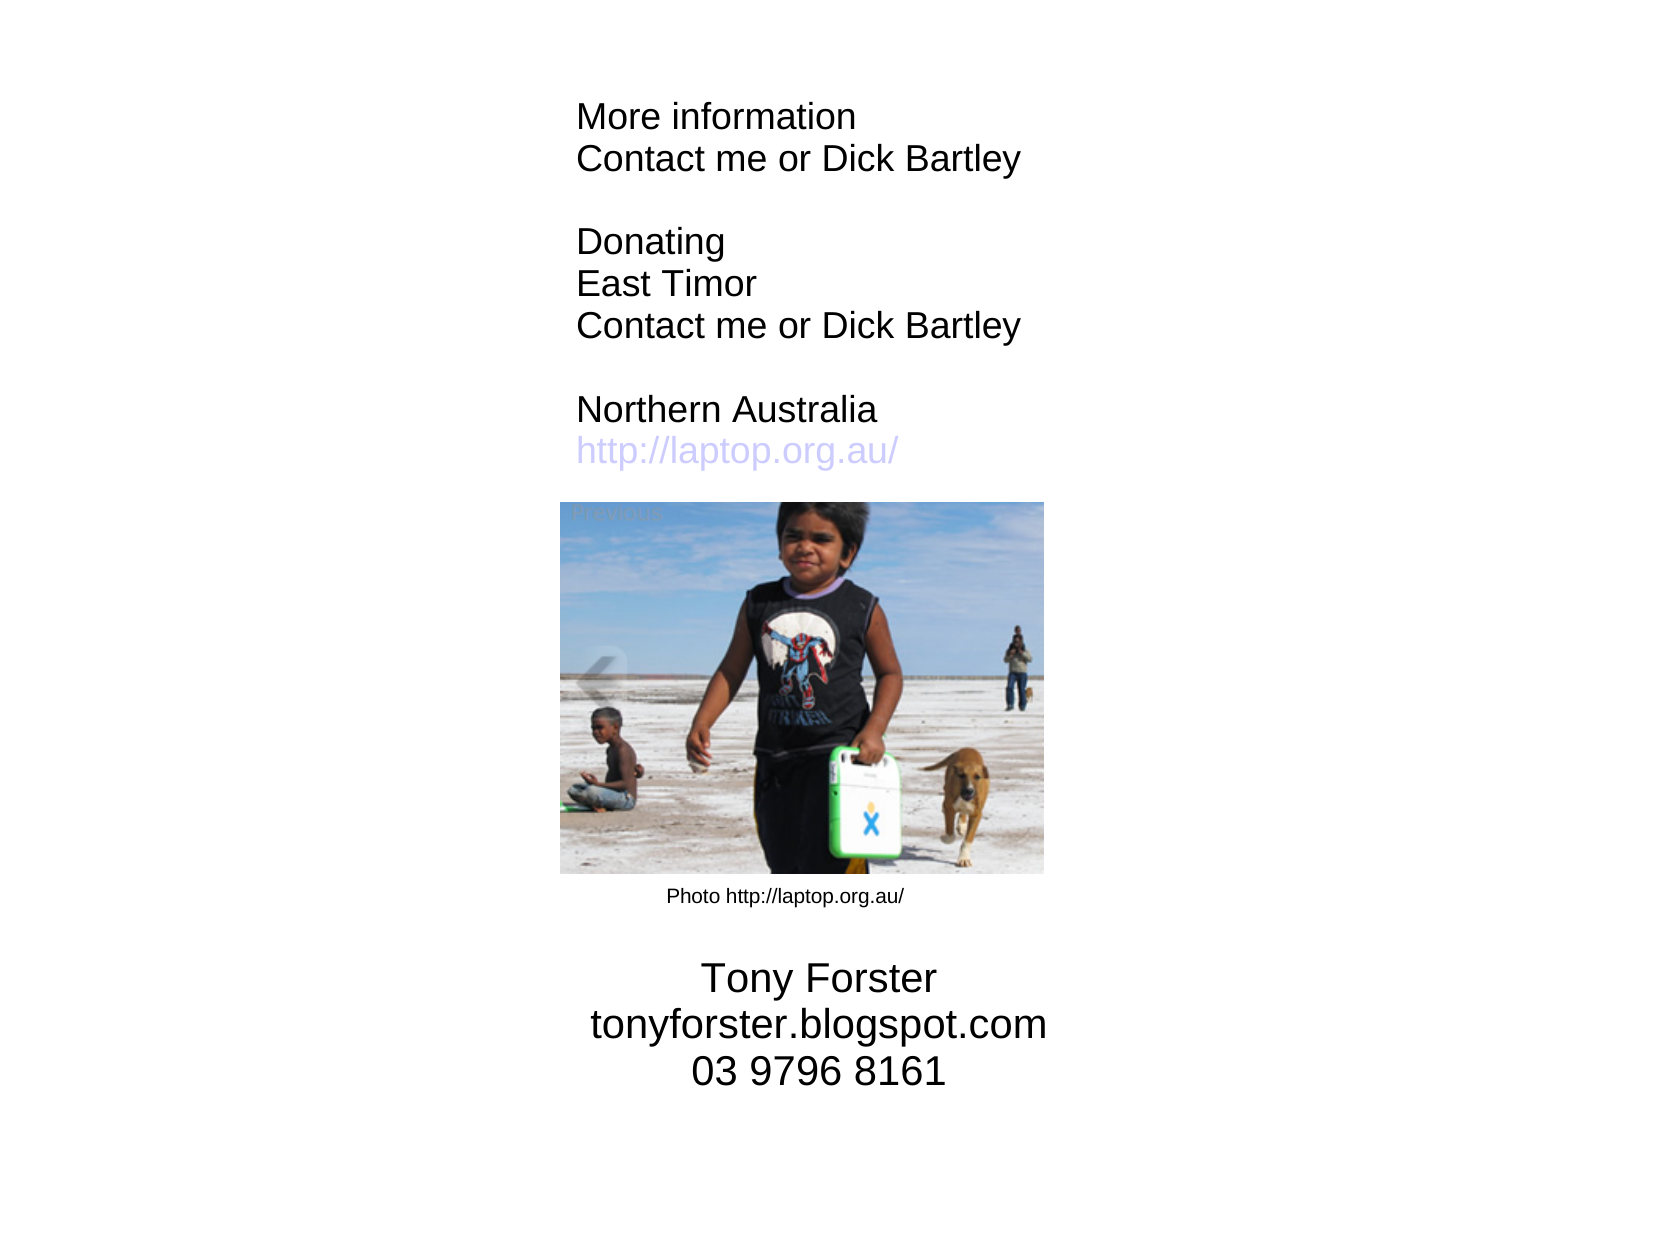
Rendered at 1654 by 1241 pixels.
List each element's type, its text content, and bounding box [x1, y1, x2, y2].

picture [560, 502, 1044, 874]
text_box More information Contact me or Dick Bartley Donating East Timor Contact me or Dick Bartley Northern Australia http://laptop.org.au/ [561, 88, 1123, 473]
text_box Photo http://laptop.org.au/ [651, 877, 1004, 916]
text_box Tony Forster tonyforster.blogspot.com 03 9796 8161 [575, 944, 1063, 1101]
